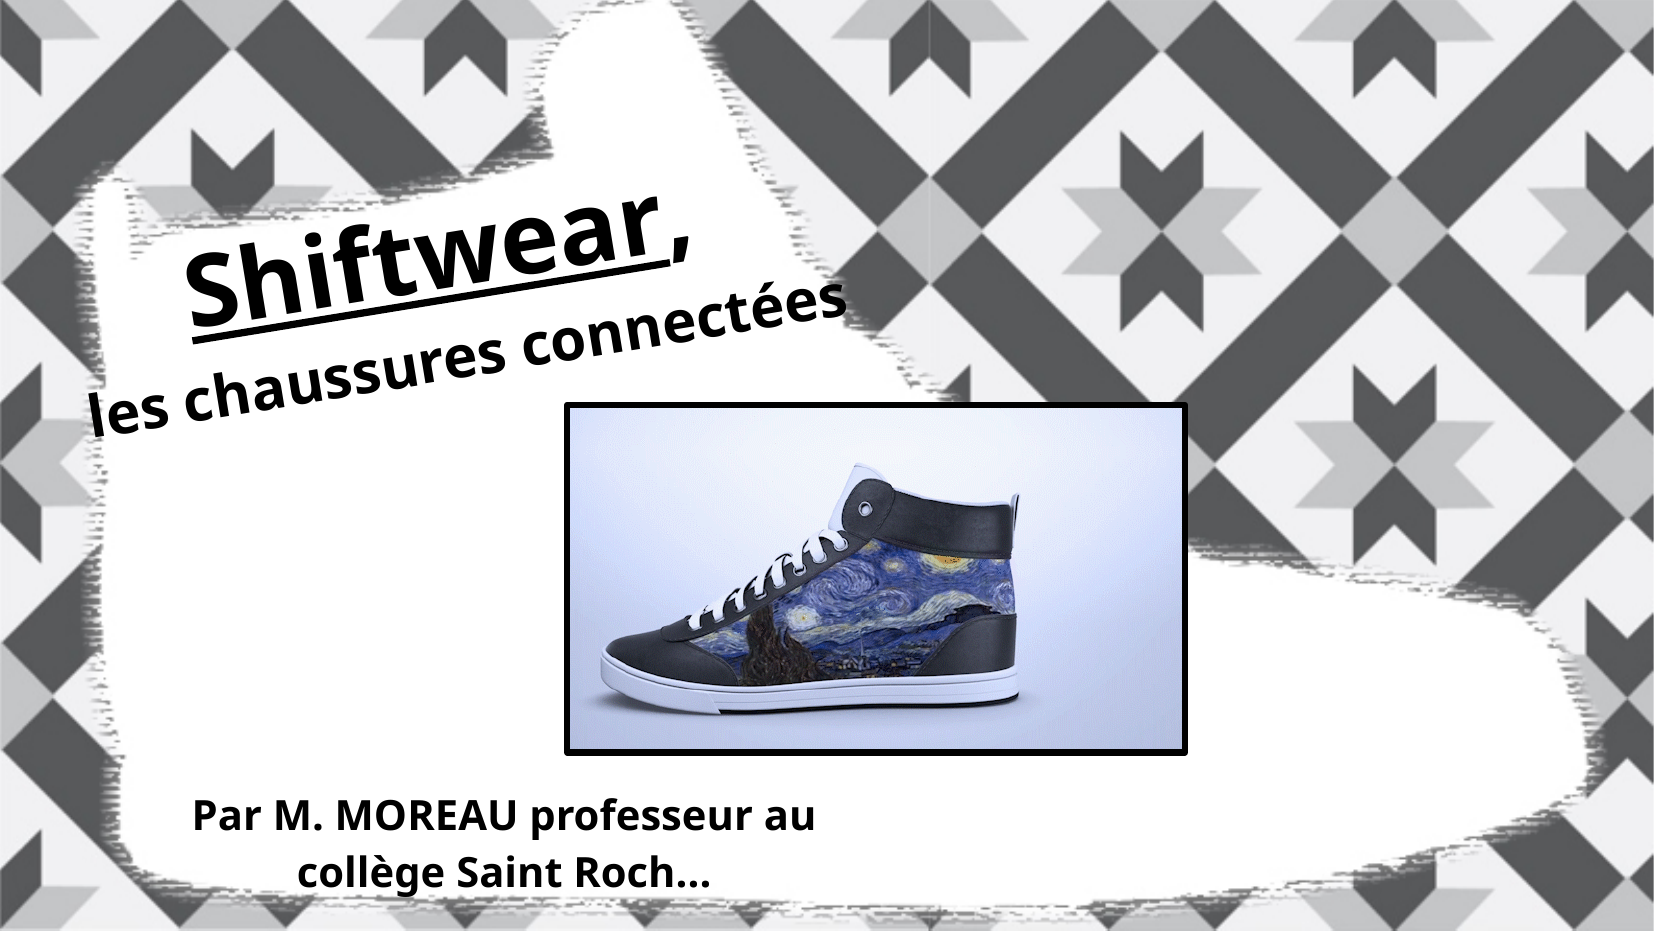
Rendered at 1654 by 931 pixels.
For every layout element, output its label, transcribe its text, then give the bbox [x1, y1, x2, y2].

title Par M. MOREAU professeur au collège Saint Roch... [150, 815, 859, 871]
picture [0, 0, 1654, 931]
title Shiftwear, les chaussures connectées [30, 135, 883, 440]
